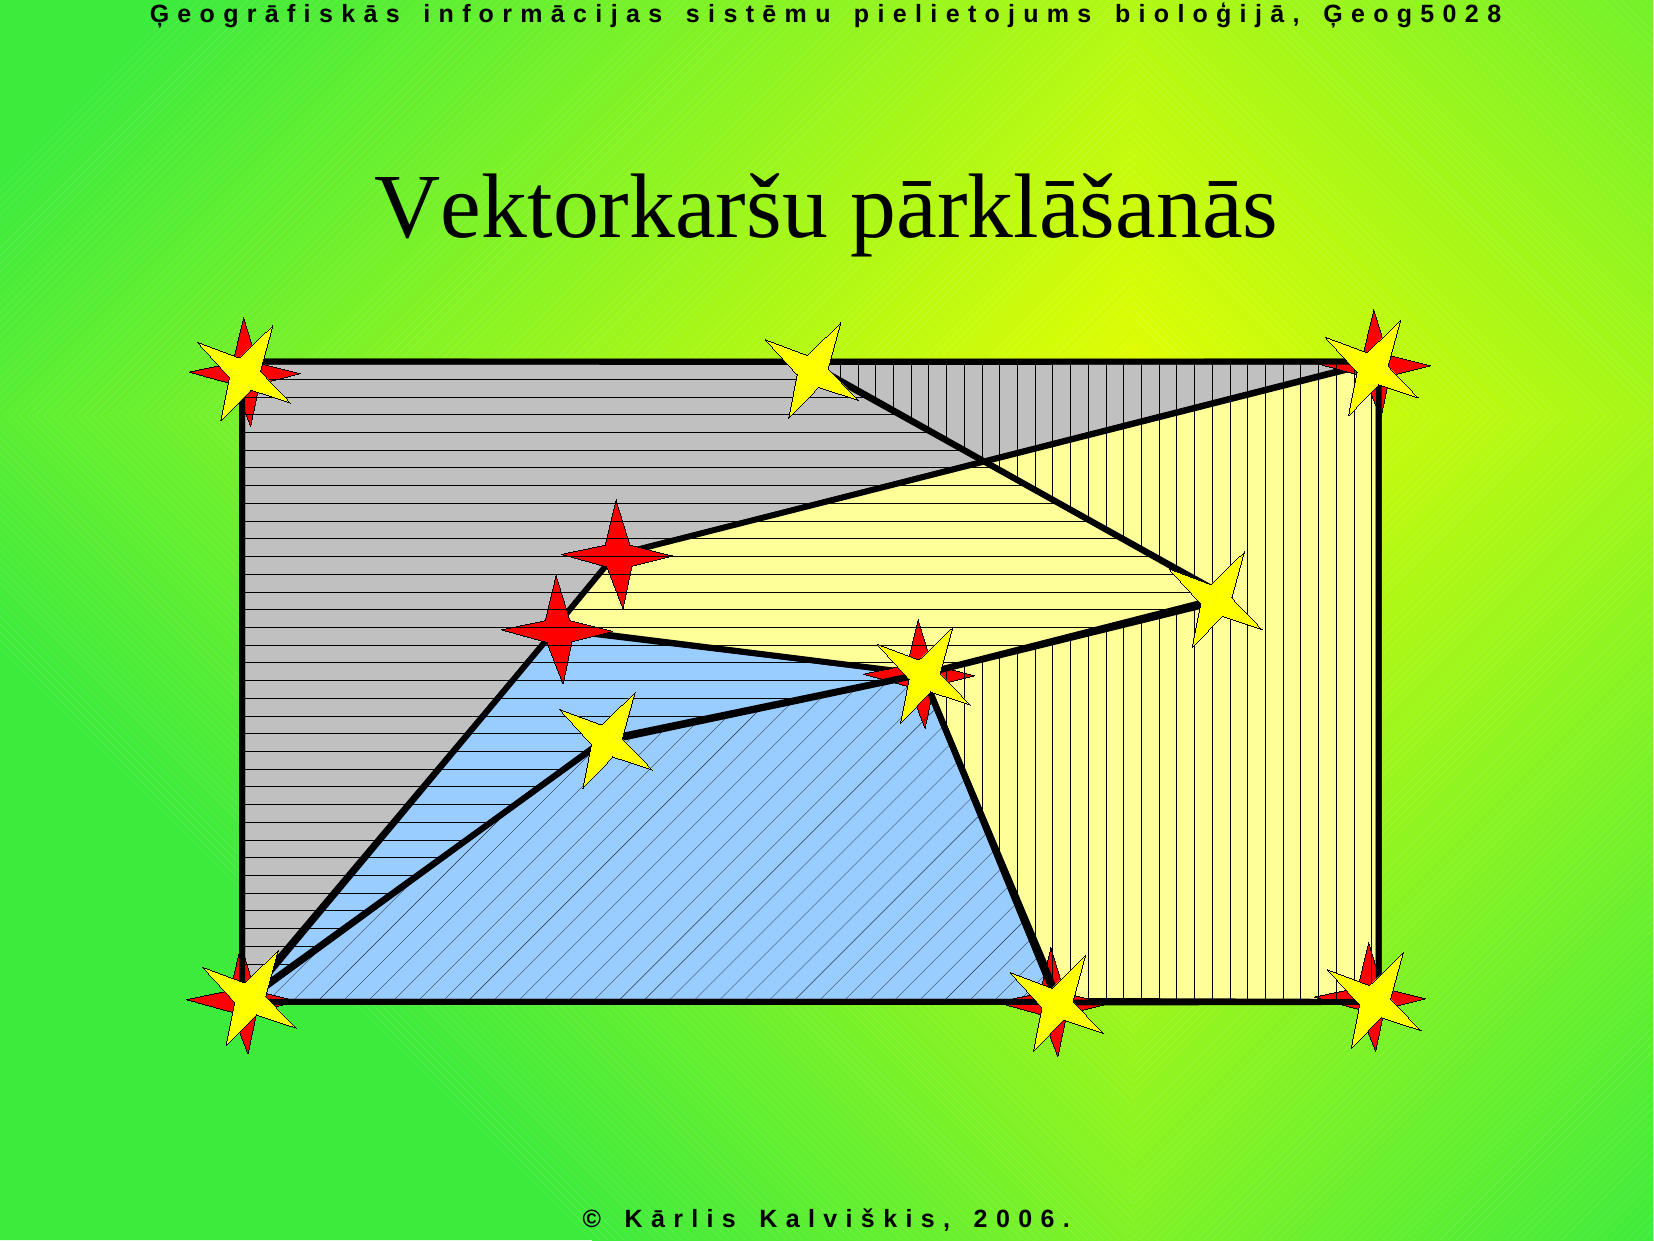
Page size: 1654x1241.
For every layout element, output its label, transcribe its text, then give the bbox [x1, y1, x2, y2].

text_box [186, 309, 1431, 1057]
title Vektorkaršu pārklāšanās [121, 102, 1534, 311]
